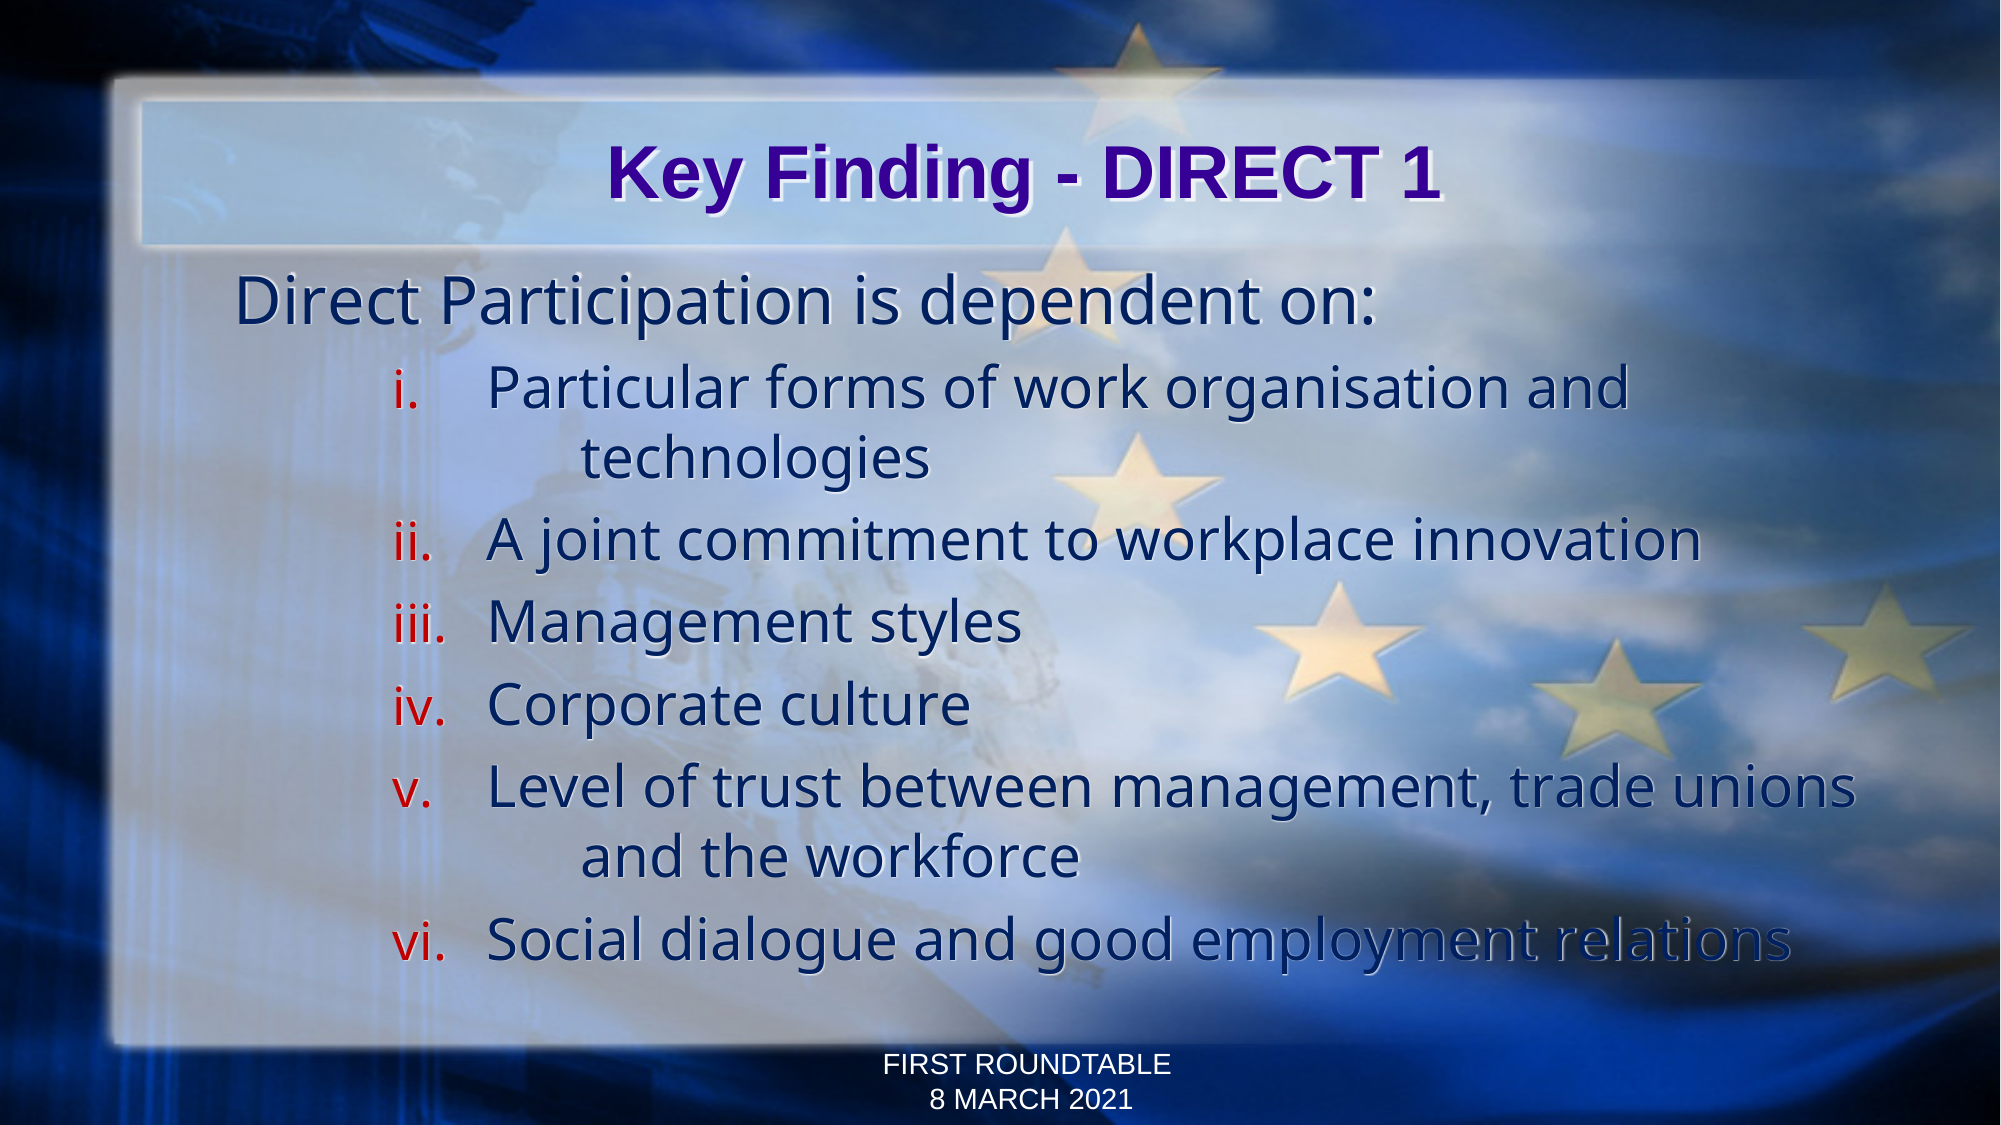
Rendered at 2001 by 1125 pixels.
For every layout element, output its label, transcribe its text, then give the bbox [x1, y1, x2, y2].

list Direct Participation is dependent on: Particular forms of work organisation and technologies A joint commitment to workplace innovation Management styles Corporate culture Level of trust between management, trade unions and the workforce Social dialogue and good employment relations [115, 249, 1900, 995]
title Key Finding - DIRECT 1 [150, 87, 1900, 249]
text_box FIRST ROUNDTABLE 8 MARCH 2021 [590, 1037, 1473, 1124]
